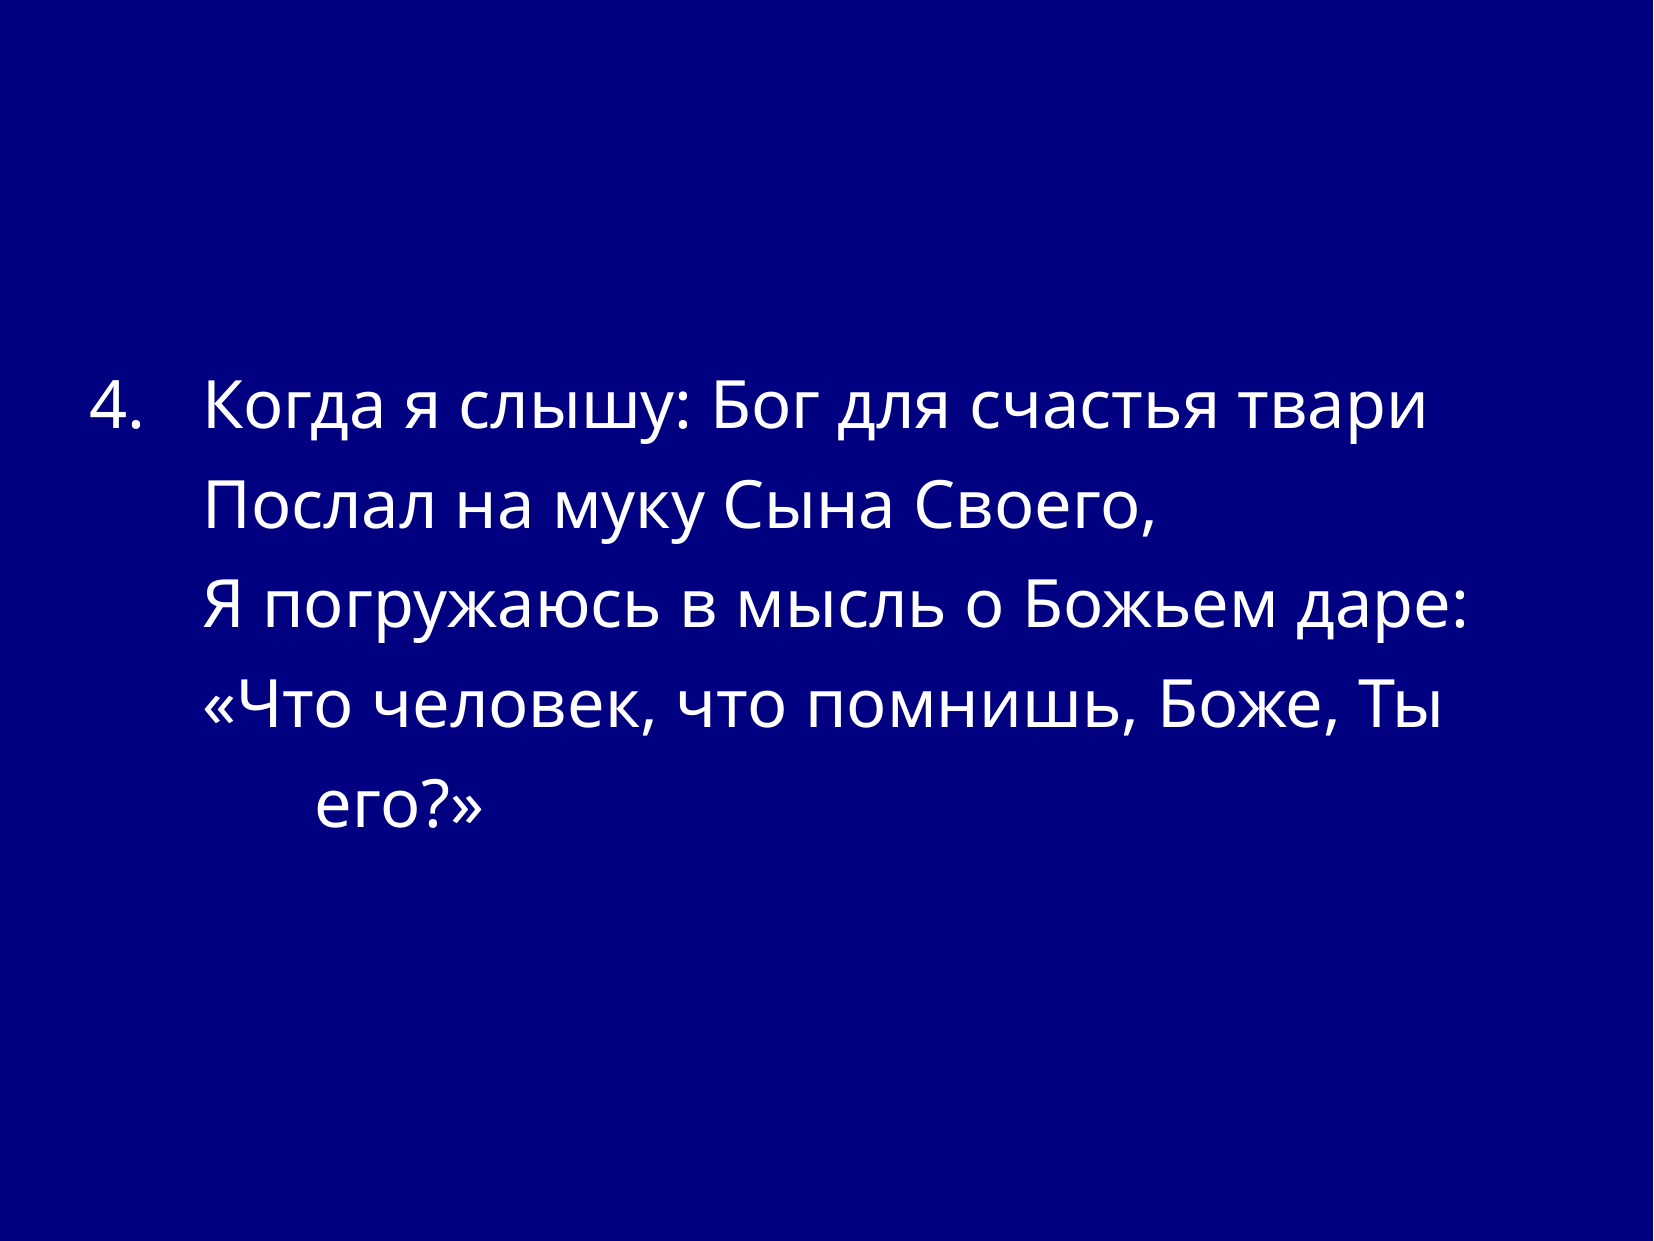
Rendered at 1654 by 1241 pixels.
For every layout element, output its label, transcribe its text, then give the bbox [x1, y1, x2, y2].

text_box 4. Когда я слышу: Бог для счастья твари Послал на муку Сына Своего, Я погружаюсь в мысль о Божьем даре: «Что человек, что помнишь, Боже, Ты его?» [75, 150, 1653, 1163]
